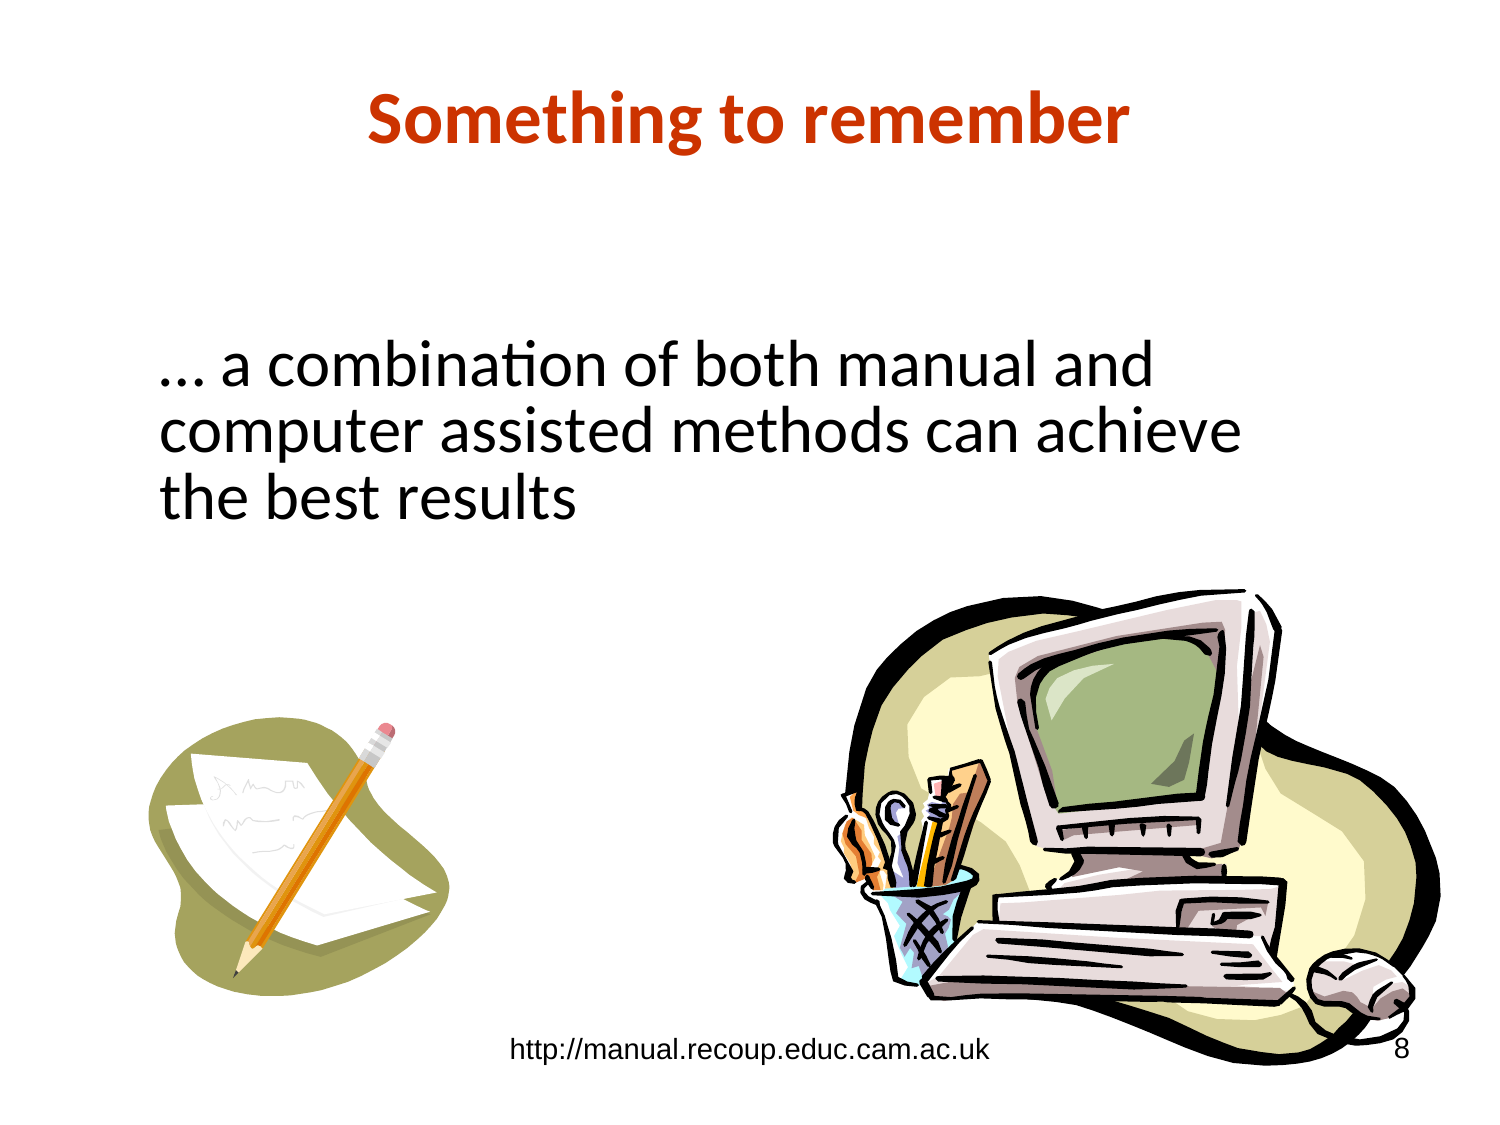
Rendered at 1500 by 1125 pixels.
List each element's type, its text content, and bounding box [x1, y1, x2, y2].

picture [832, 586, 1446, 1071]
title Something to remember [75, 0, 1426, 282]
list … a combination of both manual and computer assisted methods can achieve the best results [88, 267, 1307, 730]
picture [147, 716, 451, 998]
